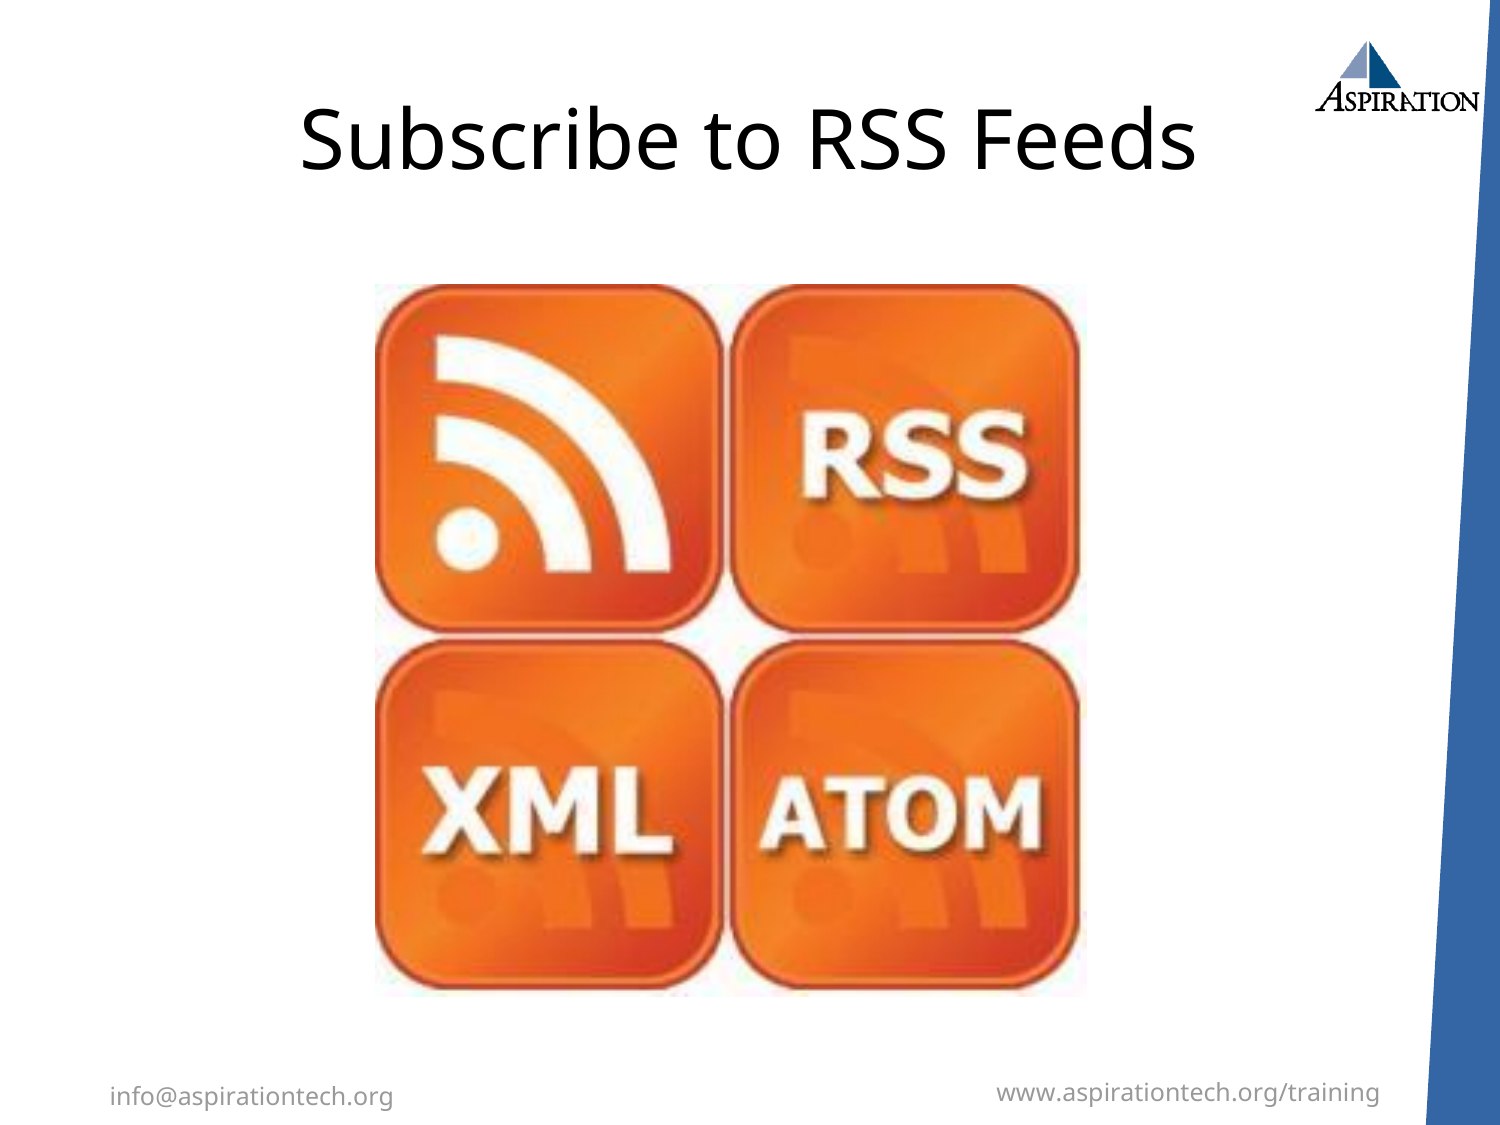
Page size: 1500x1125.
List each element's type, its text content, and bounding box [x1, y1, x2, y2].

text_box Subscribe to RSS Feeds [75, 44, 1425, 233]
picture [375, 284, 1087, 997]
picture [1315, 41, 1480, 120]
